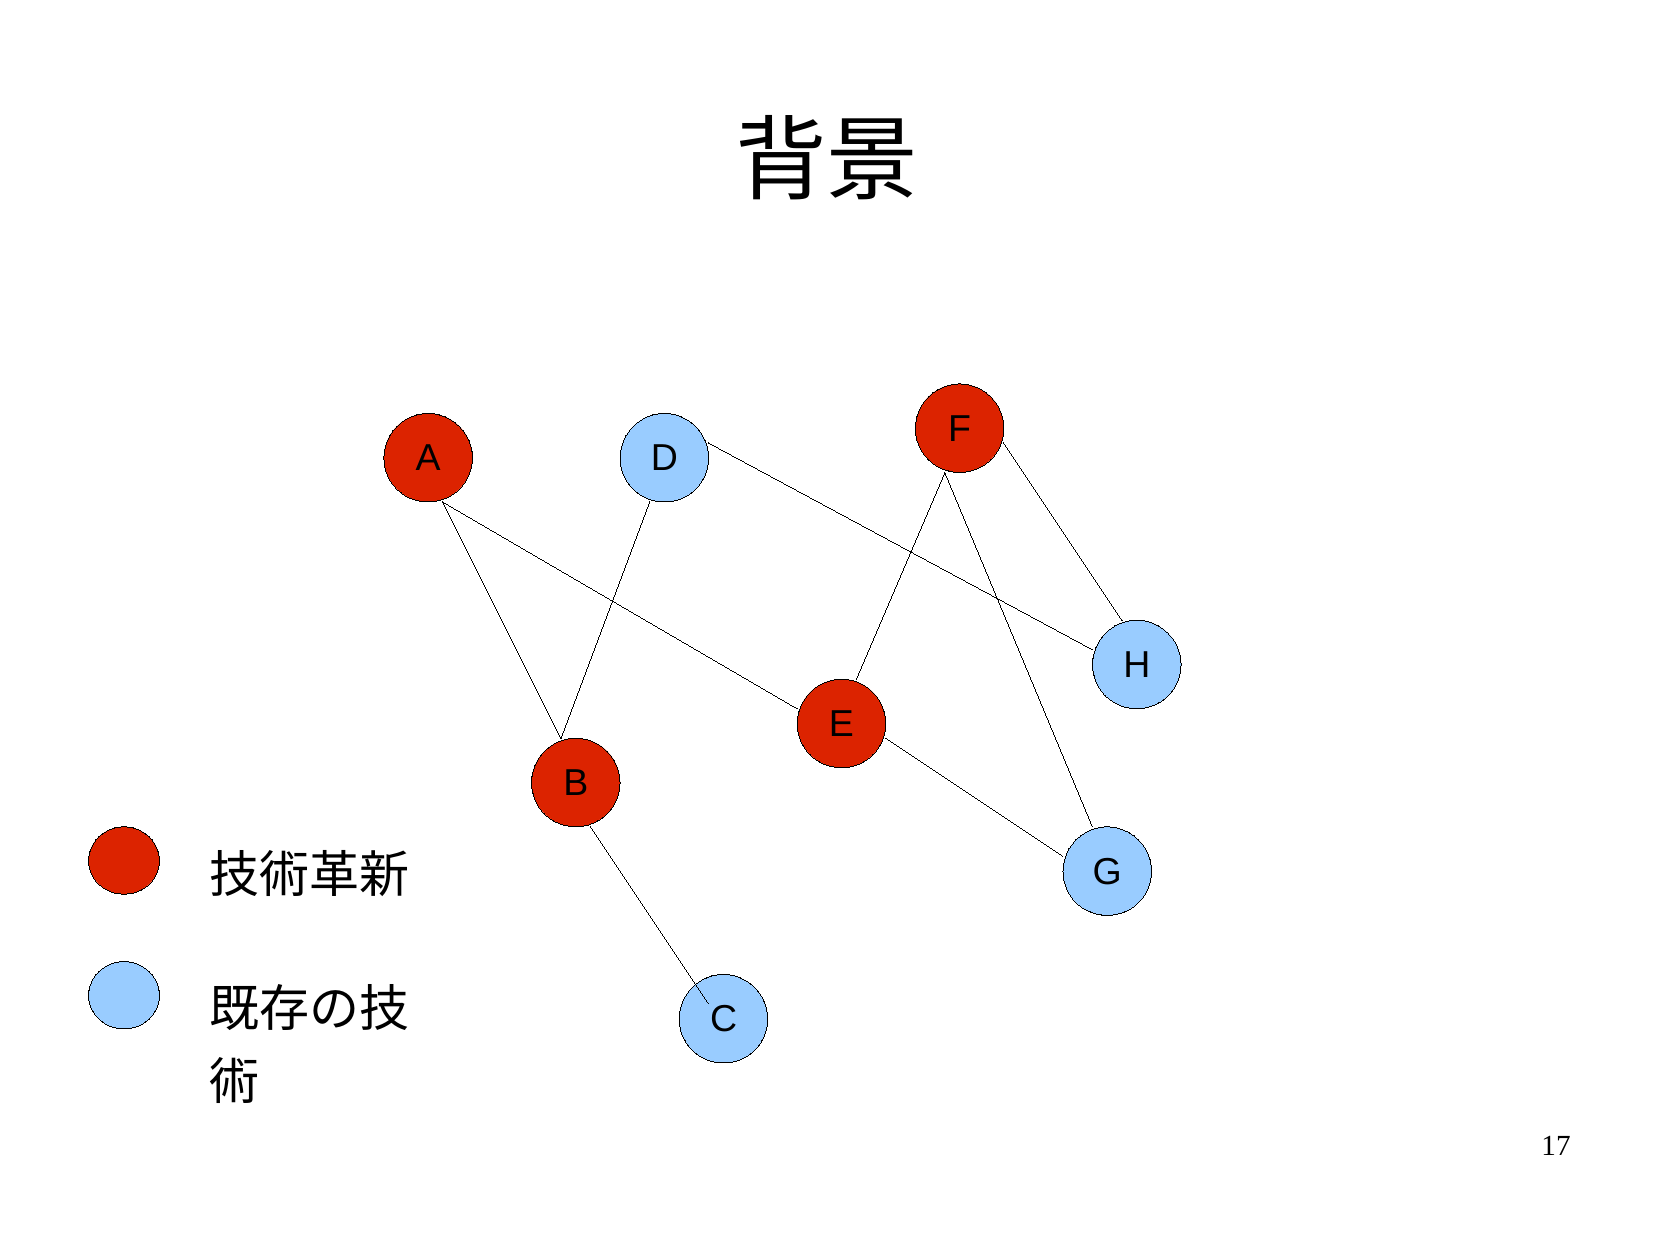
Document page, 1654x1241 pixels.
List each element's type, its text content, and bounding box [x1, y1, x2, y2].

text_box [88, 961, 160, 1029]
text_box D [620, 413, 709, 502]
text_box 既存の技術 [194, 961, 443, 1093]
text_box F [915, 383, 1004, 473]
text_box B [531, 738, 621, 827]
text_box A [383, 413, 473, 502]
text_box E [797, 679, 886, 768]
text_box C [679, 974, 768, 1063]
text_box [88, 826, 160, 895]
text_box 技術革新 [194, 826, 443, 958]
title 背景 [82, 49, 1571, 257]
text_box G [1062, 826, 1152, 916]
list [76, 215, 1565, 1034]
text_box H [1092, 620, 1182, 709]
